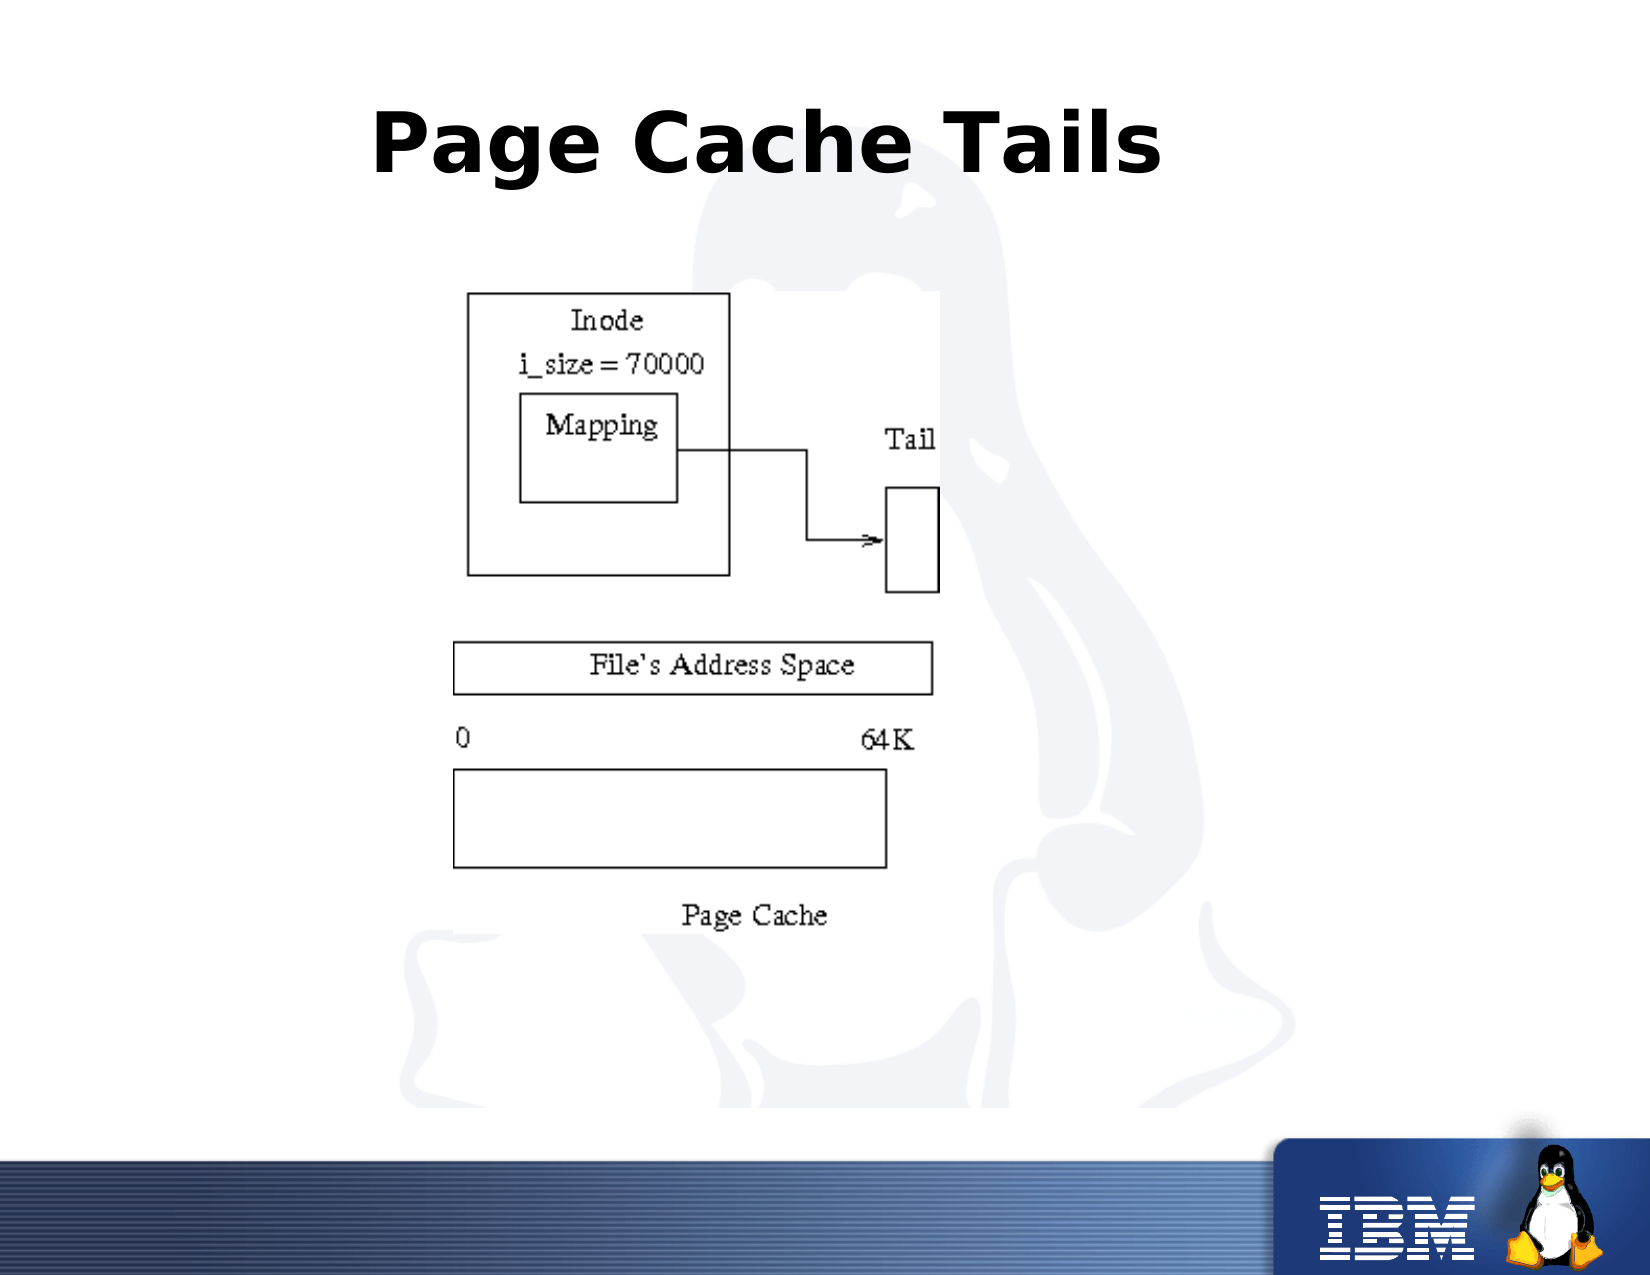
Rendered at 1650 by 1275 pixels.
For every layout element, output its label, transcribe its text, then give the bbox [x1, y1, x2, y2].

chart [76, 221, 1457, 1171]
title Page Cache Tails [76, 76, 1457, 211]
